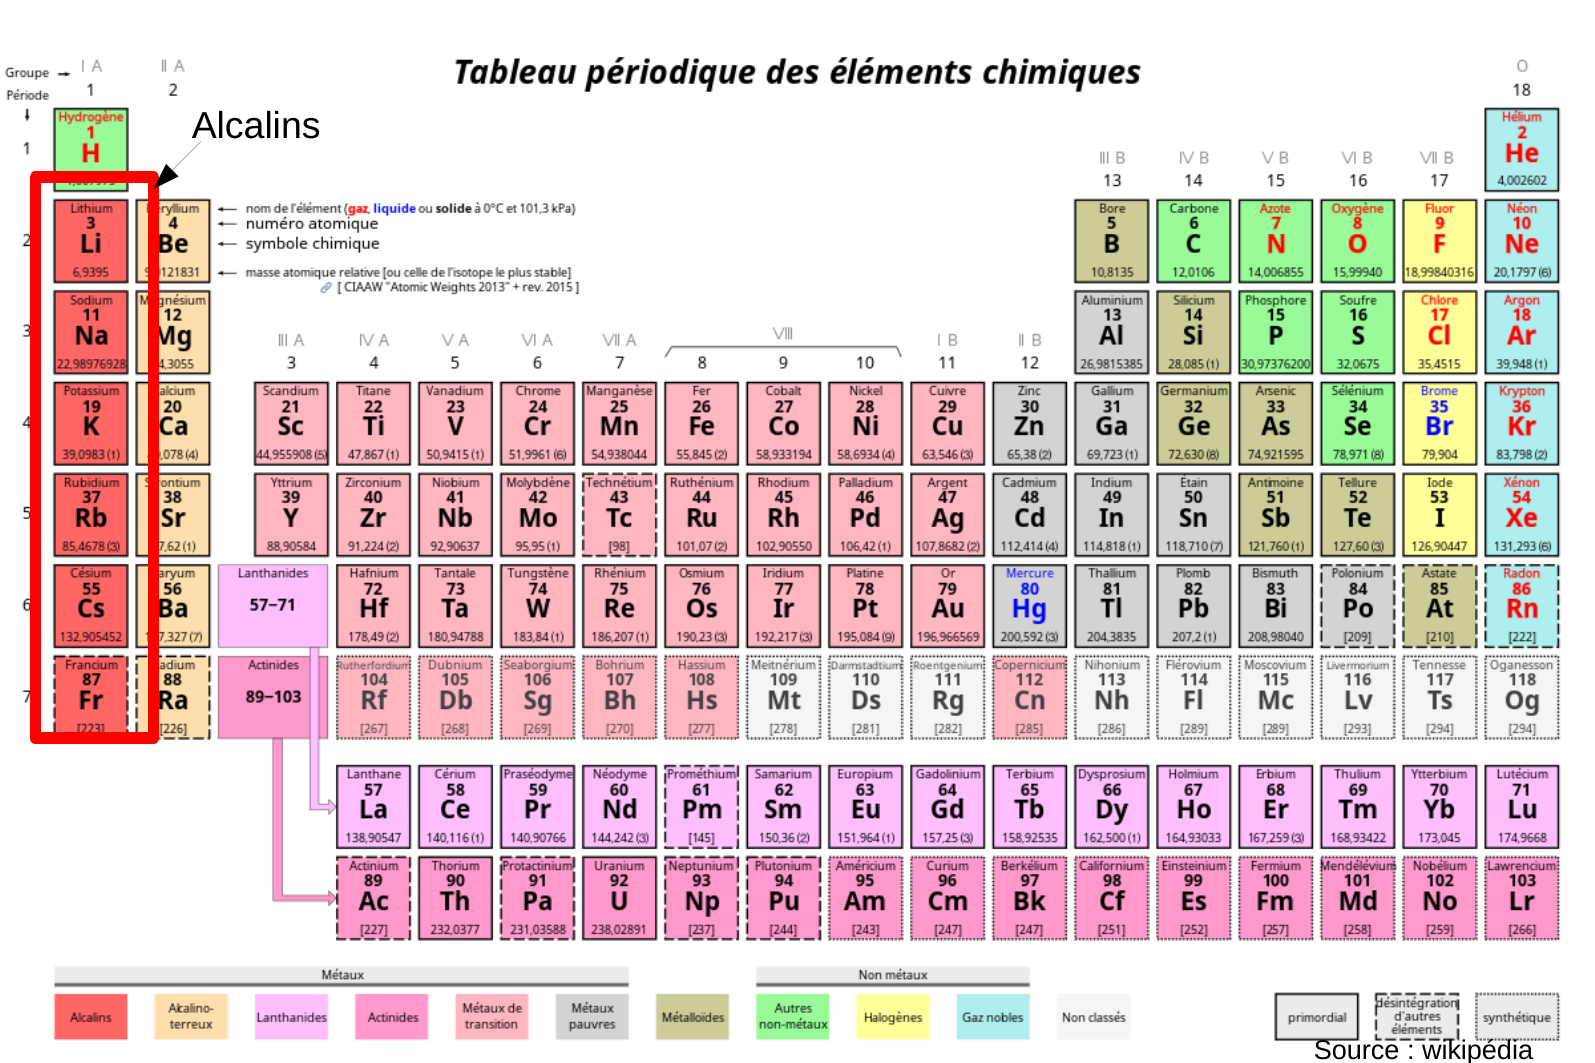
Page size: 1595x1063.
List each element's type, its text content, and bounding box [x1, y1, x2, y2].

text_box Source : wikipédia [1299, 1027, 1556, 1063]
picture [0, 36, 1595, 1058]
text_box Alcalins [177, 96, 449, 154]
